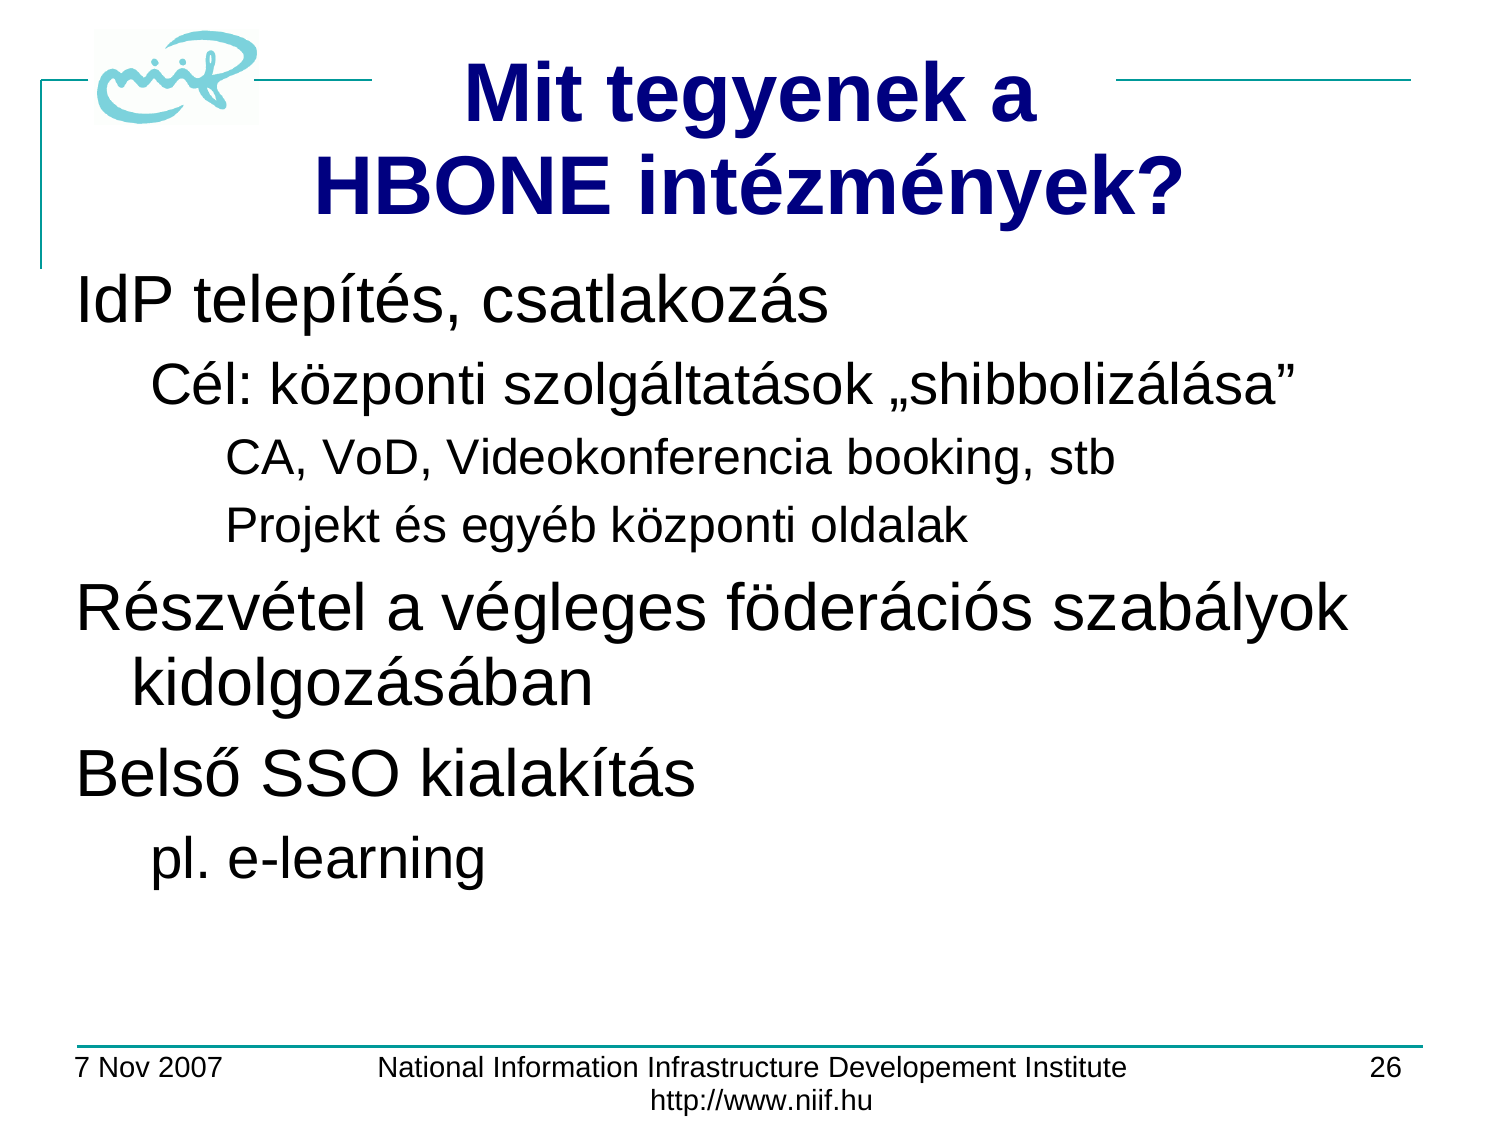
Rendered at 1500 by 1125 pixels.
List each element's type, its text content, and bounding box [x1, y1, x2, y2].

list IdP telepítés, csatlakozás Cél: központi szolgáltatások „shibbolizálása” CA, VoD, Videokonferencia booking, stb Projekt és egyéb központi oldalak Részvétel a végleges föderációs szabályok kidolgozásában Belső SSO kialakítás pl. e-learning [75, 262, 1426, 991]
picture [94, 29, 259, 45]
title Mit tegyenek a HBONE intézmények? [75, 45, 1426, 232]
